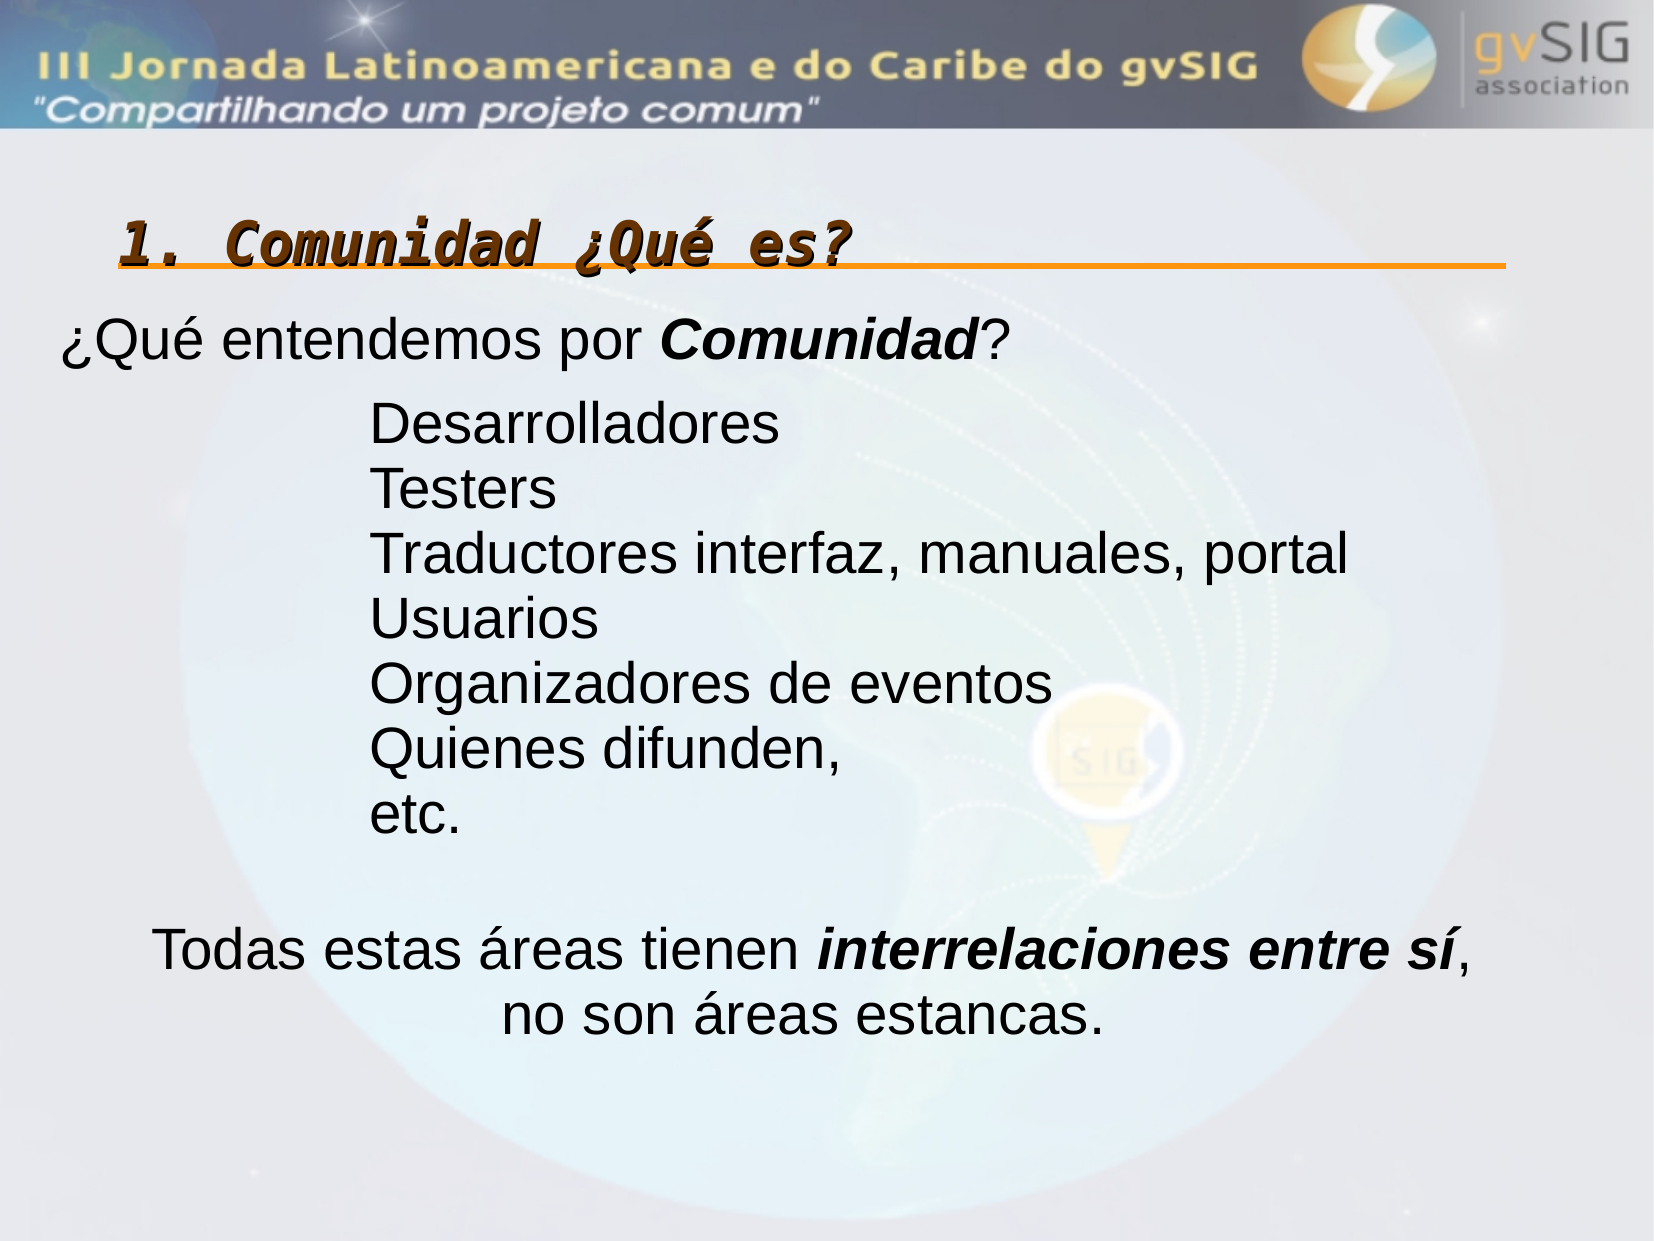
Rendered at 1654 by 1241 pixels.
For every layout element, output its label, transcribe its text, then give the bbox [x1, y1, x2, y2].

title 1. Comunidad ¿Qué es? [118, 192, 1607, 260]
text_box Desarrolladores Testers Traductores interfaz, manuales, portal Usuarios Organizadores de eventos Quienes difunden, etc. [354, 383, 1536, 852]
title ¿Qué entendemos por Comunidad? [59, 295, 1447, 384]
picture [0, 0, 1654, 1241]
title Todas estas áreas tienen interrelaciones entre sí, no son áreas estancas. [118, 916, 1506, 1048]
